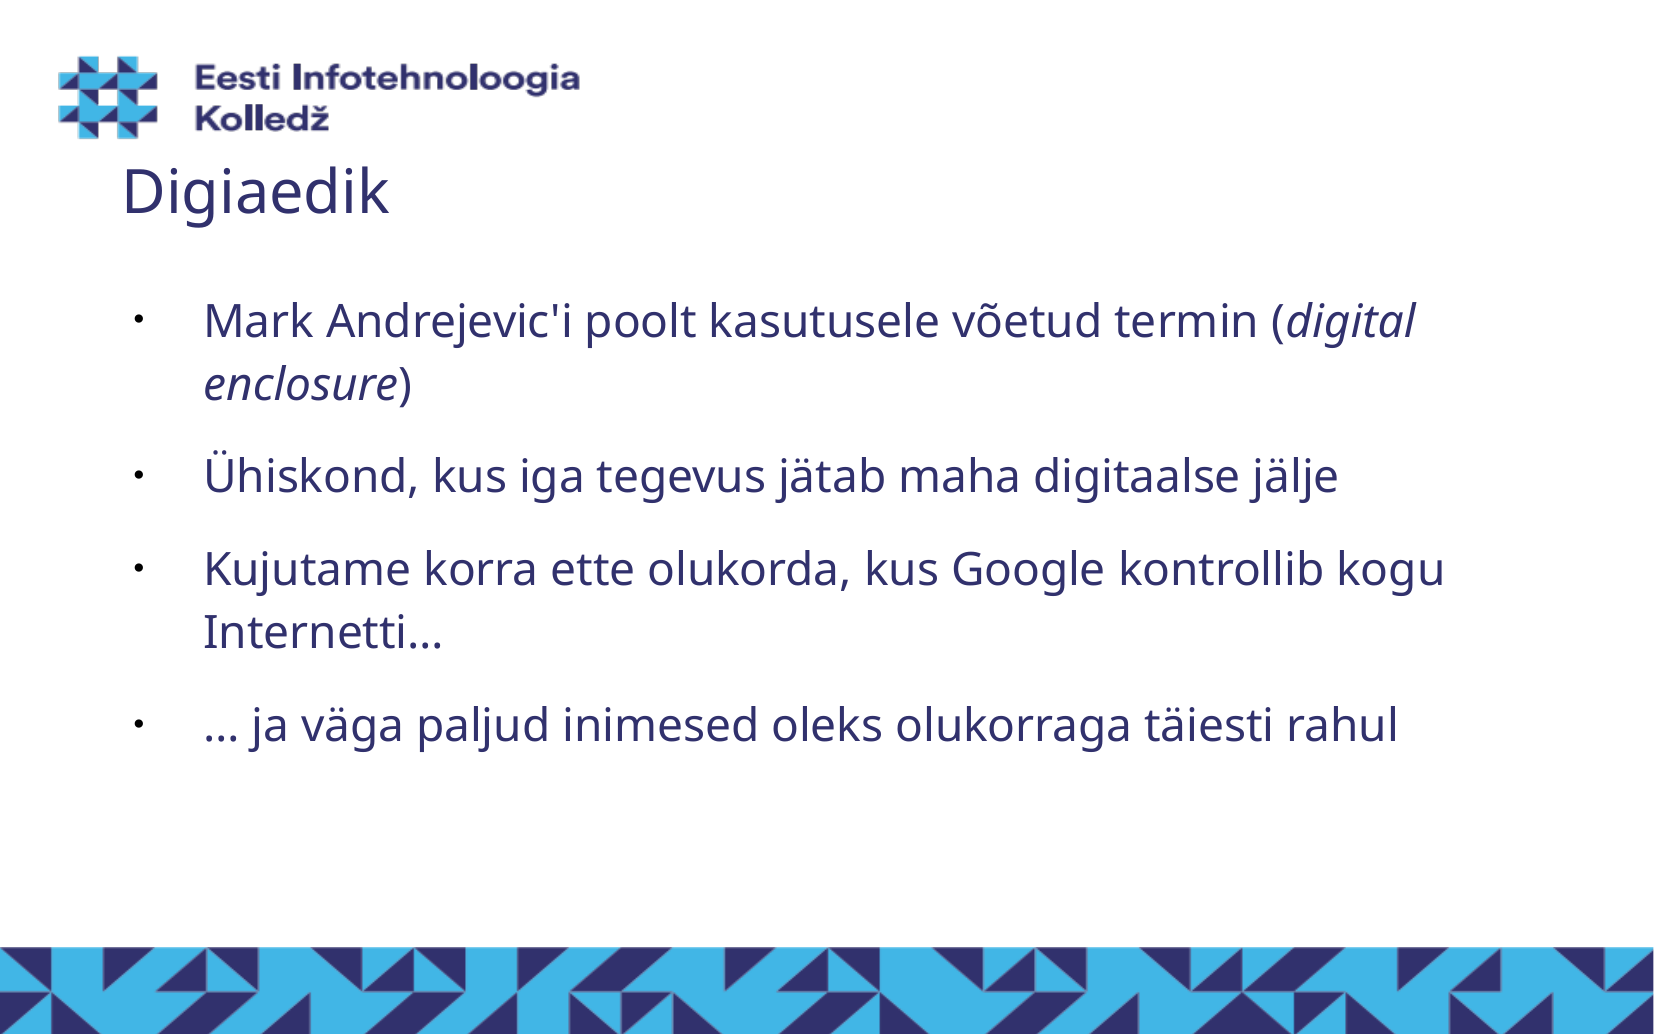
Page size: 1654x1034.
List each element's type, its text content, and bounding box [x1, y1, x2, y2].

title Digiaedik [121, 103, 1534, 276]
list Mark Andrejevic'i poolt kasutusele võetud termin (digital enclosure) Ühiskond, kus iga tegevus jätab maha digitaalse jälje Kujutame korra ette olukorda, kus Google kontrollib kogu Internetti… … ja väga paljud inimesed oleks olukorraga täiesti rahul [121, 287, 1534, 939]
